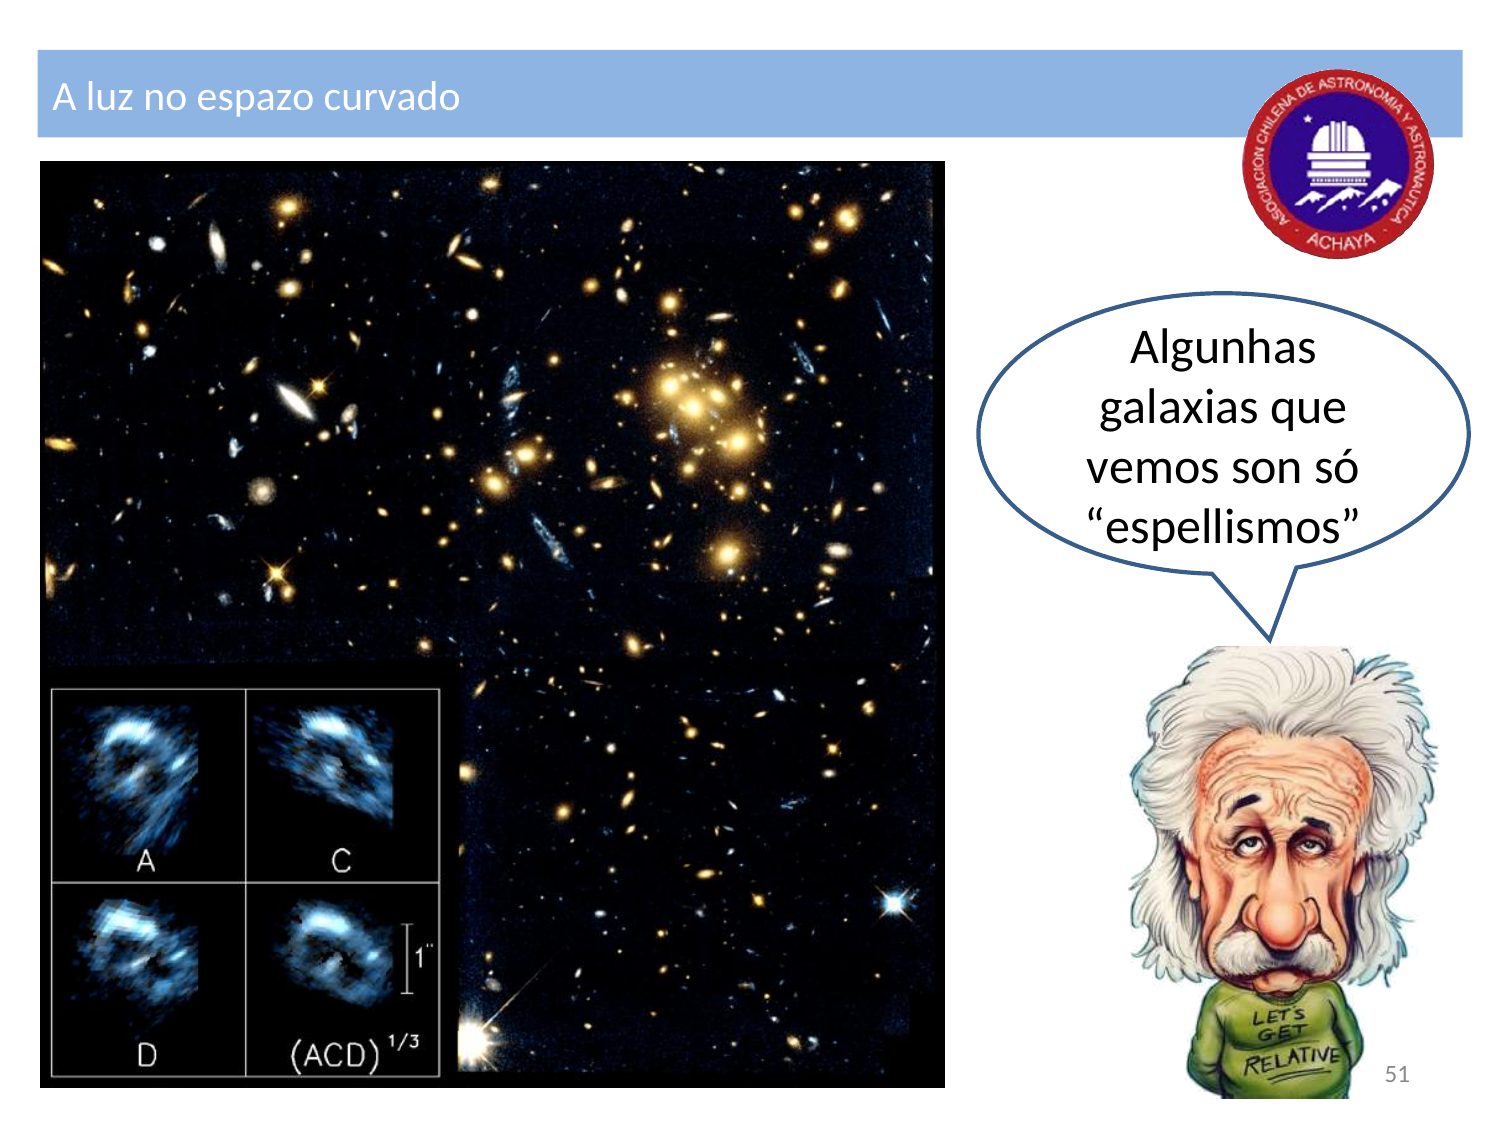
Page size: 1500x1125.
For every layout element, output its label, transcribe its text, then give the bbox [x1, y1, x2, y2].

text_box <número> [1074, 1042, 1426, 1103]
picture [1120, 646, 1461, 1099]
text_box Algunhas galaxias que vemos son só “espellismos” [978, 293, 1469, 640]
picture [40, 161, 945, 1089]
text_box A luz no espazo curvado [37, 49, 1463, 138]
picture [1240, 67, 1436, 260]
